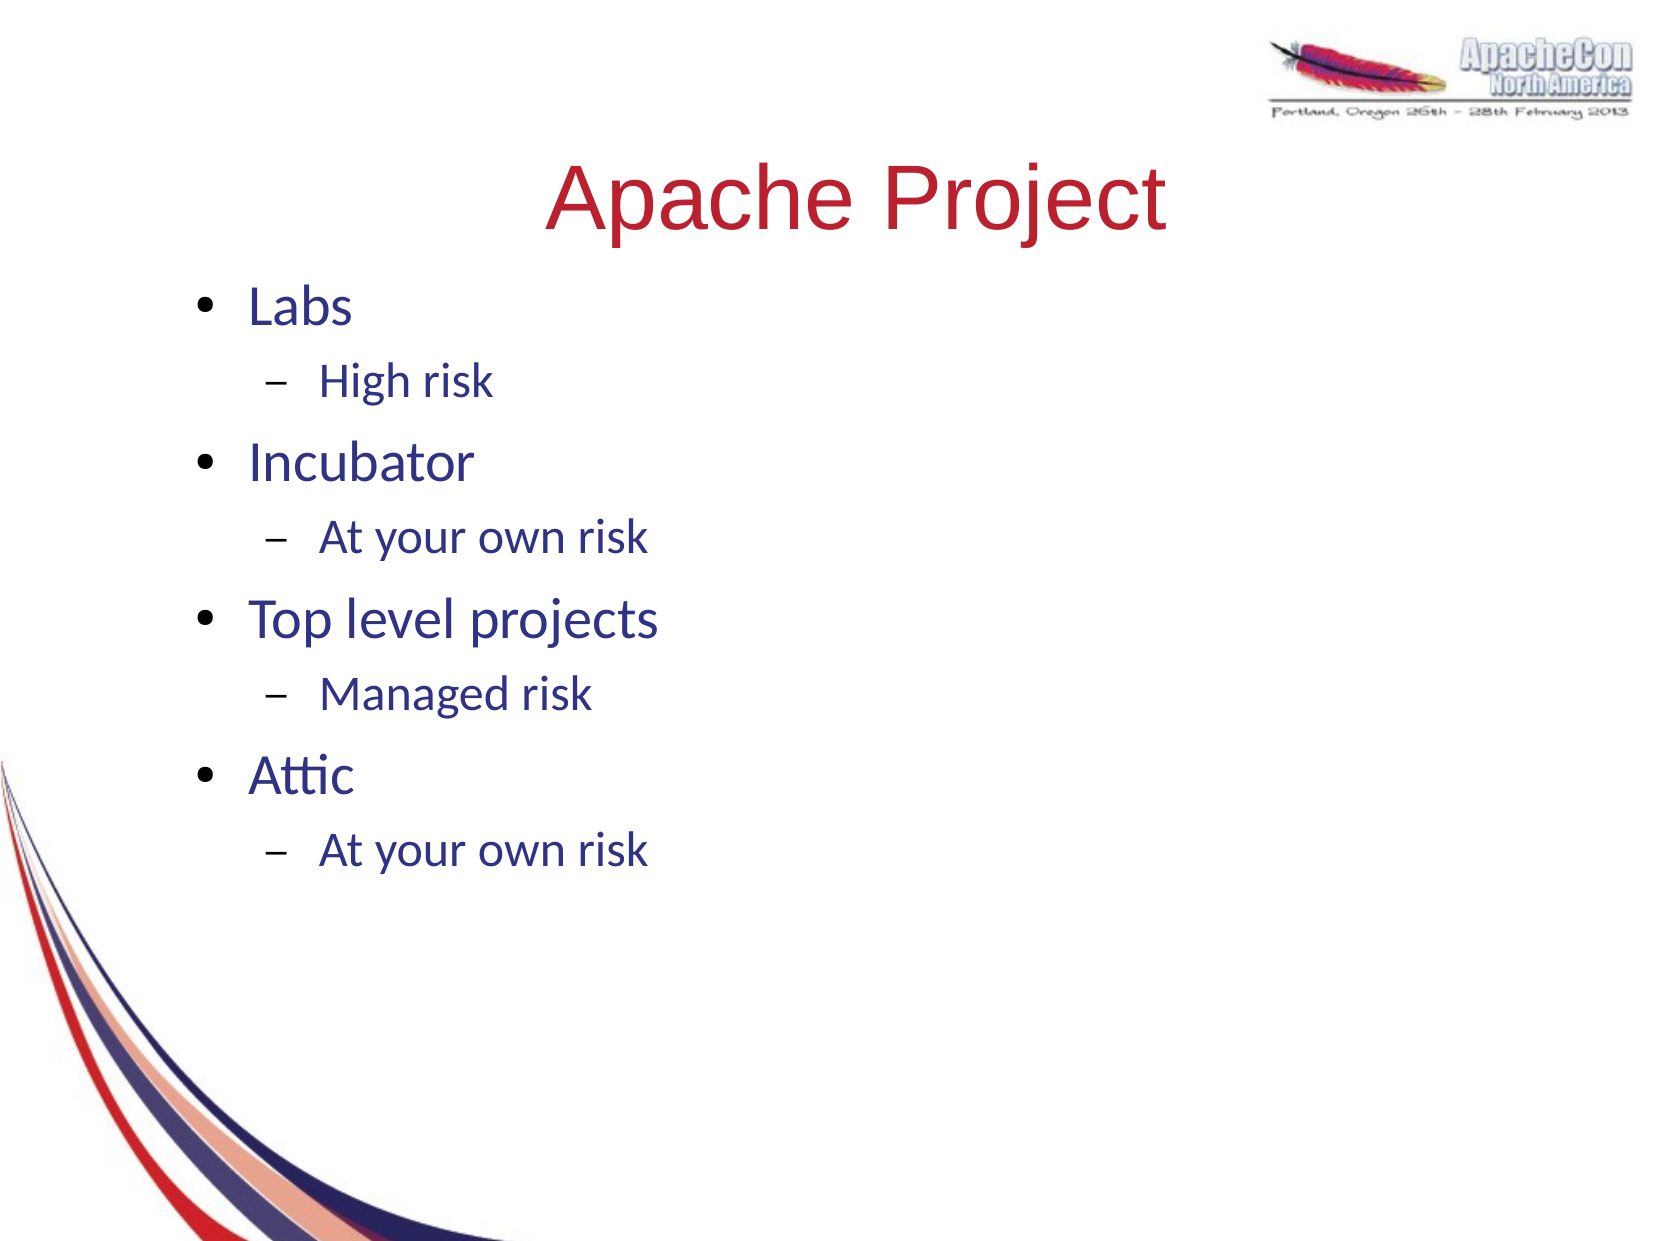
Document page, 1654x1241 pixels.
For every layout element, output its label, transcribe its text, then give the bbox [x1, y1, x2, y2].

list Labs High risk Incubator At your own risk Top level projects Managed risk Attic At your own risk [177, 283, 1536, 1003]
picture [0, 0, 1654, 1241]
title Apache Project [177, 141, 1536, 254]
